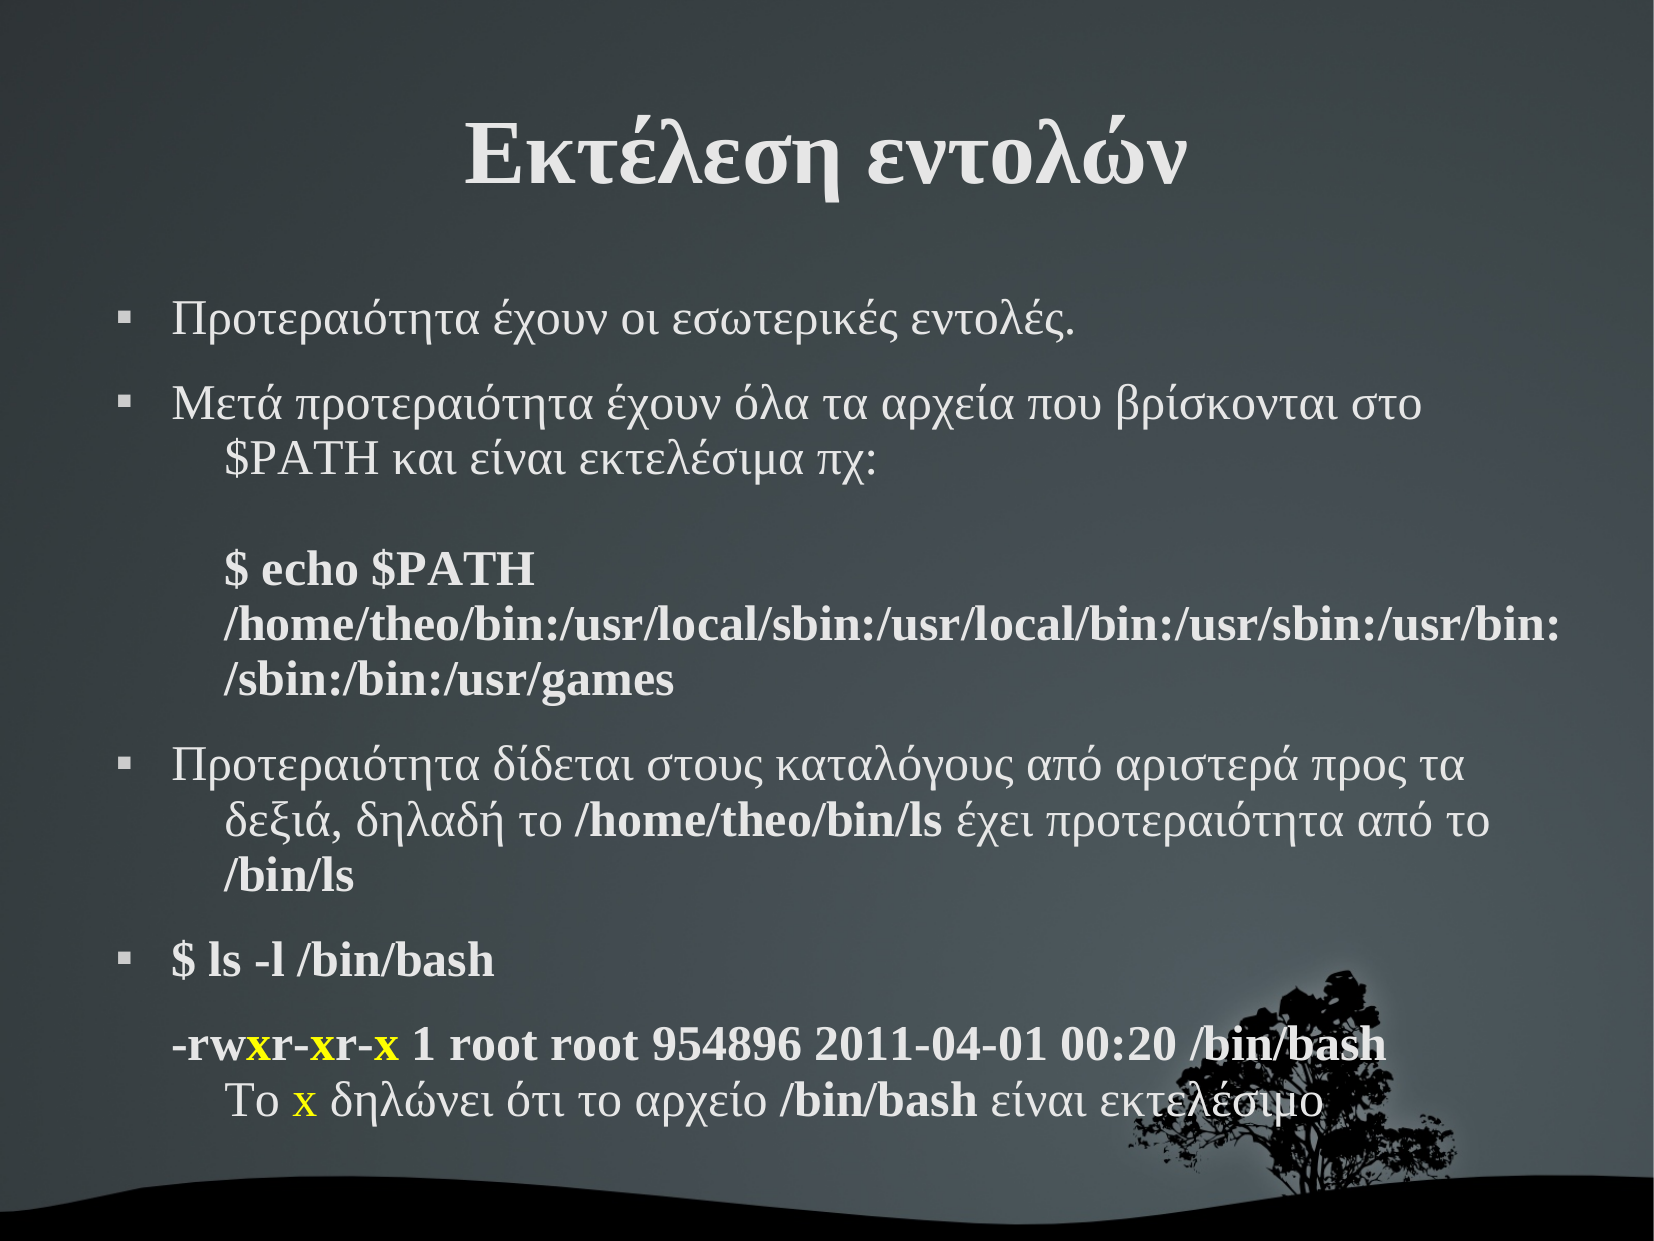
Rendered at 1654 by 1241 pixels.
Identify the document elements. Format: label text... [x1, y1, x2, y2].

list Προτεραιότητα έχουν οι εσωτερικές εντολές. Μετά προτεραιότητα έχουν όλα τα αρχεία που βρίσκονται στο $PATH και είναι εκτελέσιμα πχ: $ echo $PATH /home/theo/bin:/usr/local/sbin:/usr/local/bin:/usr/sbin:/usr/bin: /sbin:/bin:/usr/games Προτεραιότητα δίδεται στους καταλόγους από αριστερά προς τα δεξιά, δηλαδή το /home/theo/bin/ls έχει προτεραιότητα από το /bin/ls $ ls -l /bin/bash -rwxr-xr-x 1 root root 954896 2011-04-01 00:20 /bin/bash To x δηλώνει ότι το αρχείο /bin/bash είναι εκτελέσιμο [82, 290, 1571, 1241]
picture [0, 0, 1654, 1241]
title Εκτέλεση εντολών [82, 49, 1571, 257]
